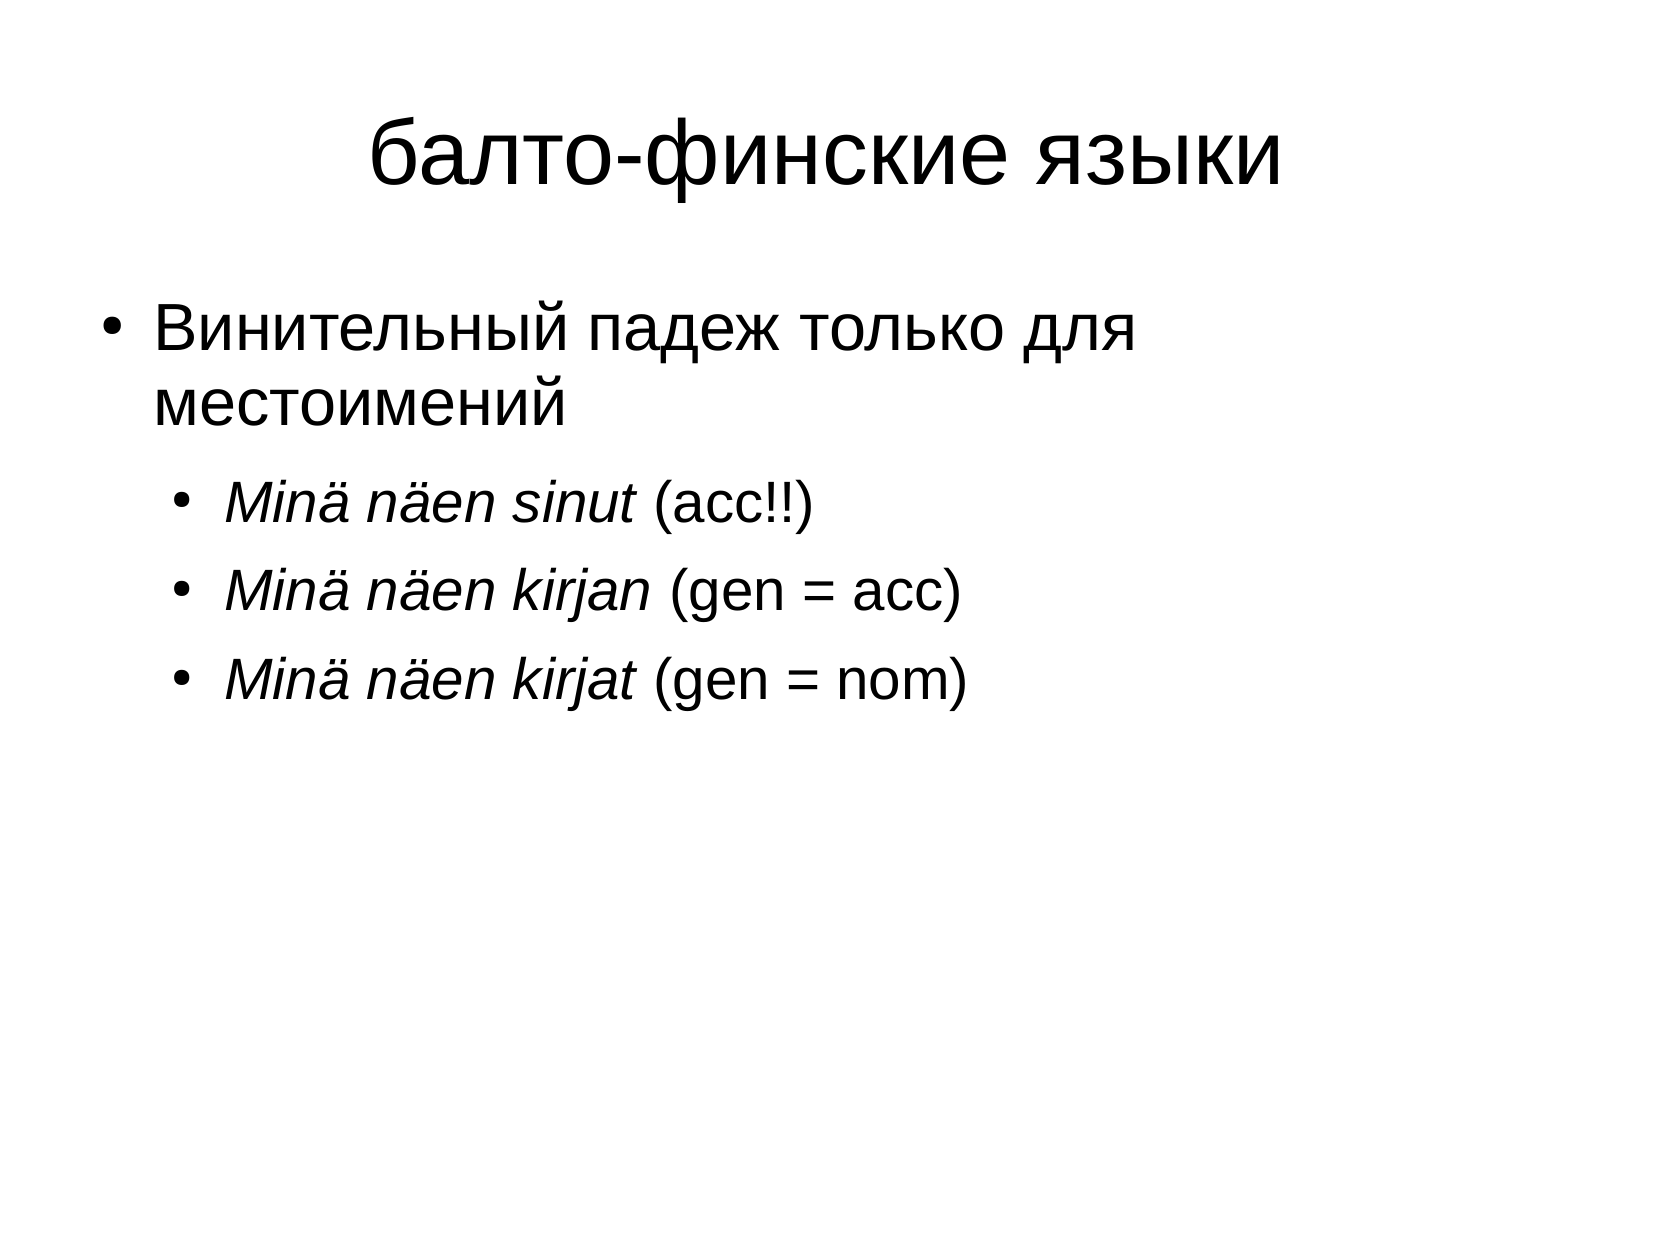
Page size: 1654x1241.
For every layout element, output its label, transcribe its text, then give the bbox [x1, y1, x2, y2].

title балто-финские языки [82, 49, 1571, 257]
list Винительный падеж только для местоимений Minä näen sinut (acc!!) Minä näen kirjan (gen = acc) Minä näen kirjat (gen = nom) [82, 290, 1571, 1109]
